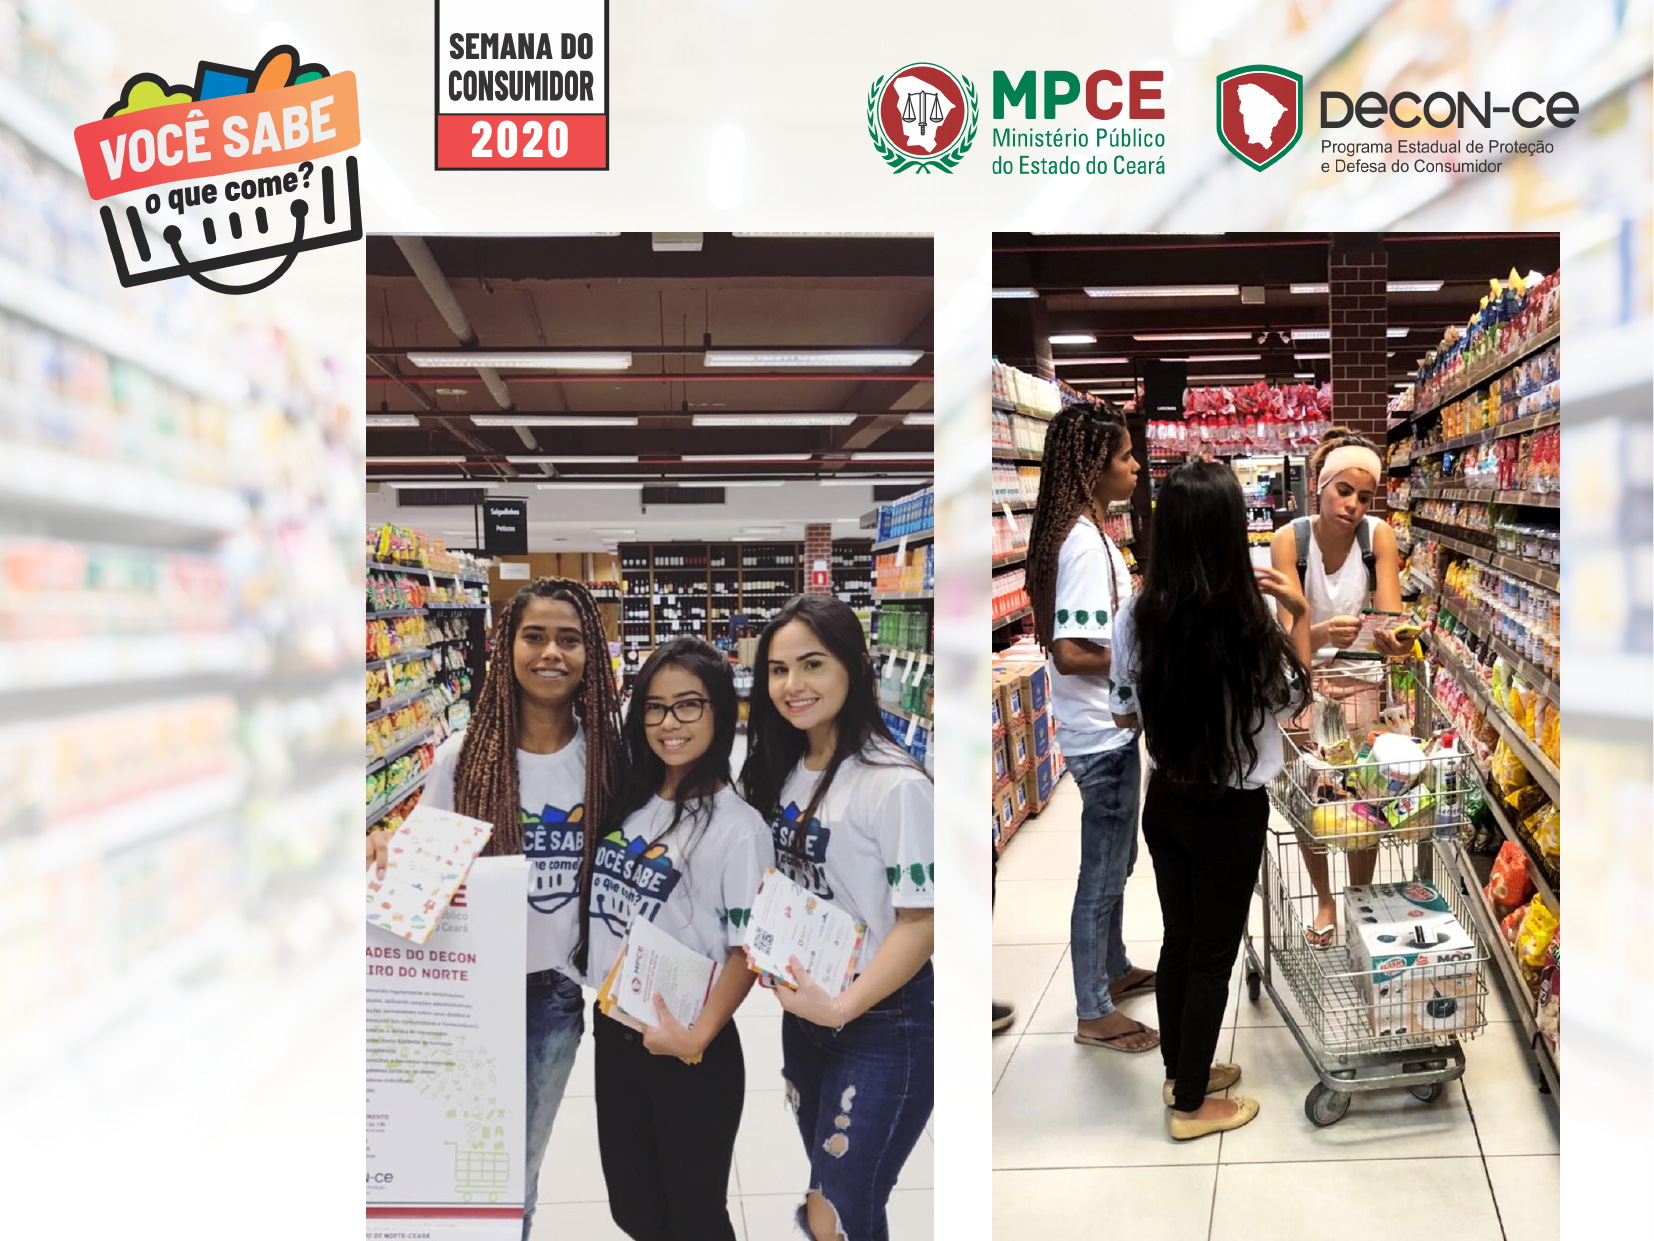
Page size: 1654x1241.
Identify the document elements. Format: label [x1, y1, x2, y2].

picture [366, 232, 934, 1241]
picture [992, 232, 1560, 1241]
